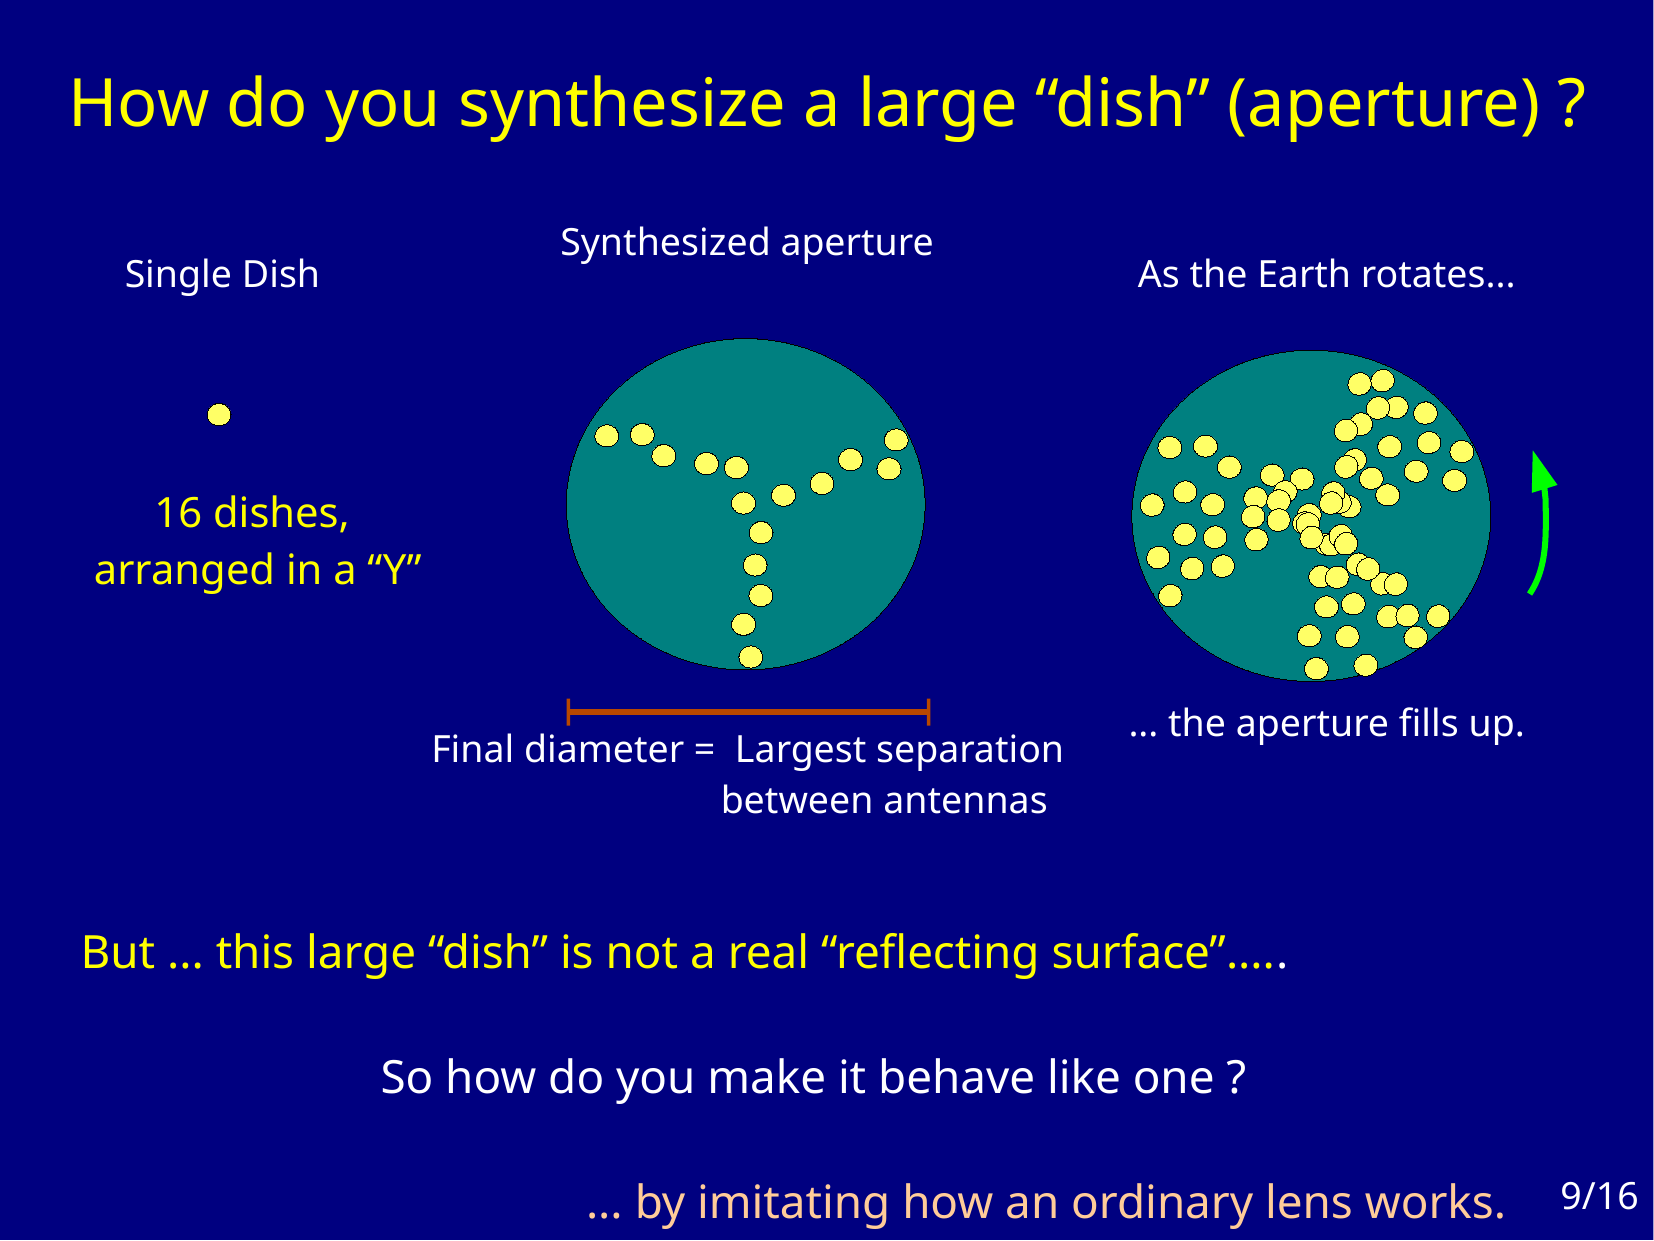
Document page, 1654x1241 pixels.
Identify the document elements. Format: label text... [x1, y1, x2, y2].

text_box As the Earth rotates... [1050, 240, 1604, 321]
text_box ... the aperture fills up. [1050, 689, 1604, 769]
text_box [1131, 350, 1491, 682]
title How do you synthesize a large “dish” (aperture) ? [66, 43, 1590, 158]
text_box But ... this large “dish” is not a real “reflecting surface”..... So how do you make it behave like one ? ... by imitating how an ordinary lens works. [65, 912, 1591, 1204]
text_box Final diameter = Largest separation between antennas [416, 715, 1130, 832]
text_box [566, 346, 926, 670]
text_box Single Dish [81, 240, 364, 315]
text_box 16 dishes, arranged in a “Y” [78, 475, 428, 661]
text_box [207, 403, 232, 426]
text_box Synthesized aperture [457, 207, 1037, 346]
